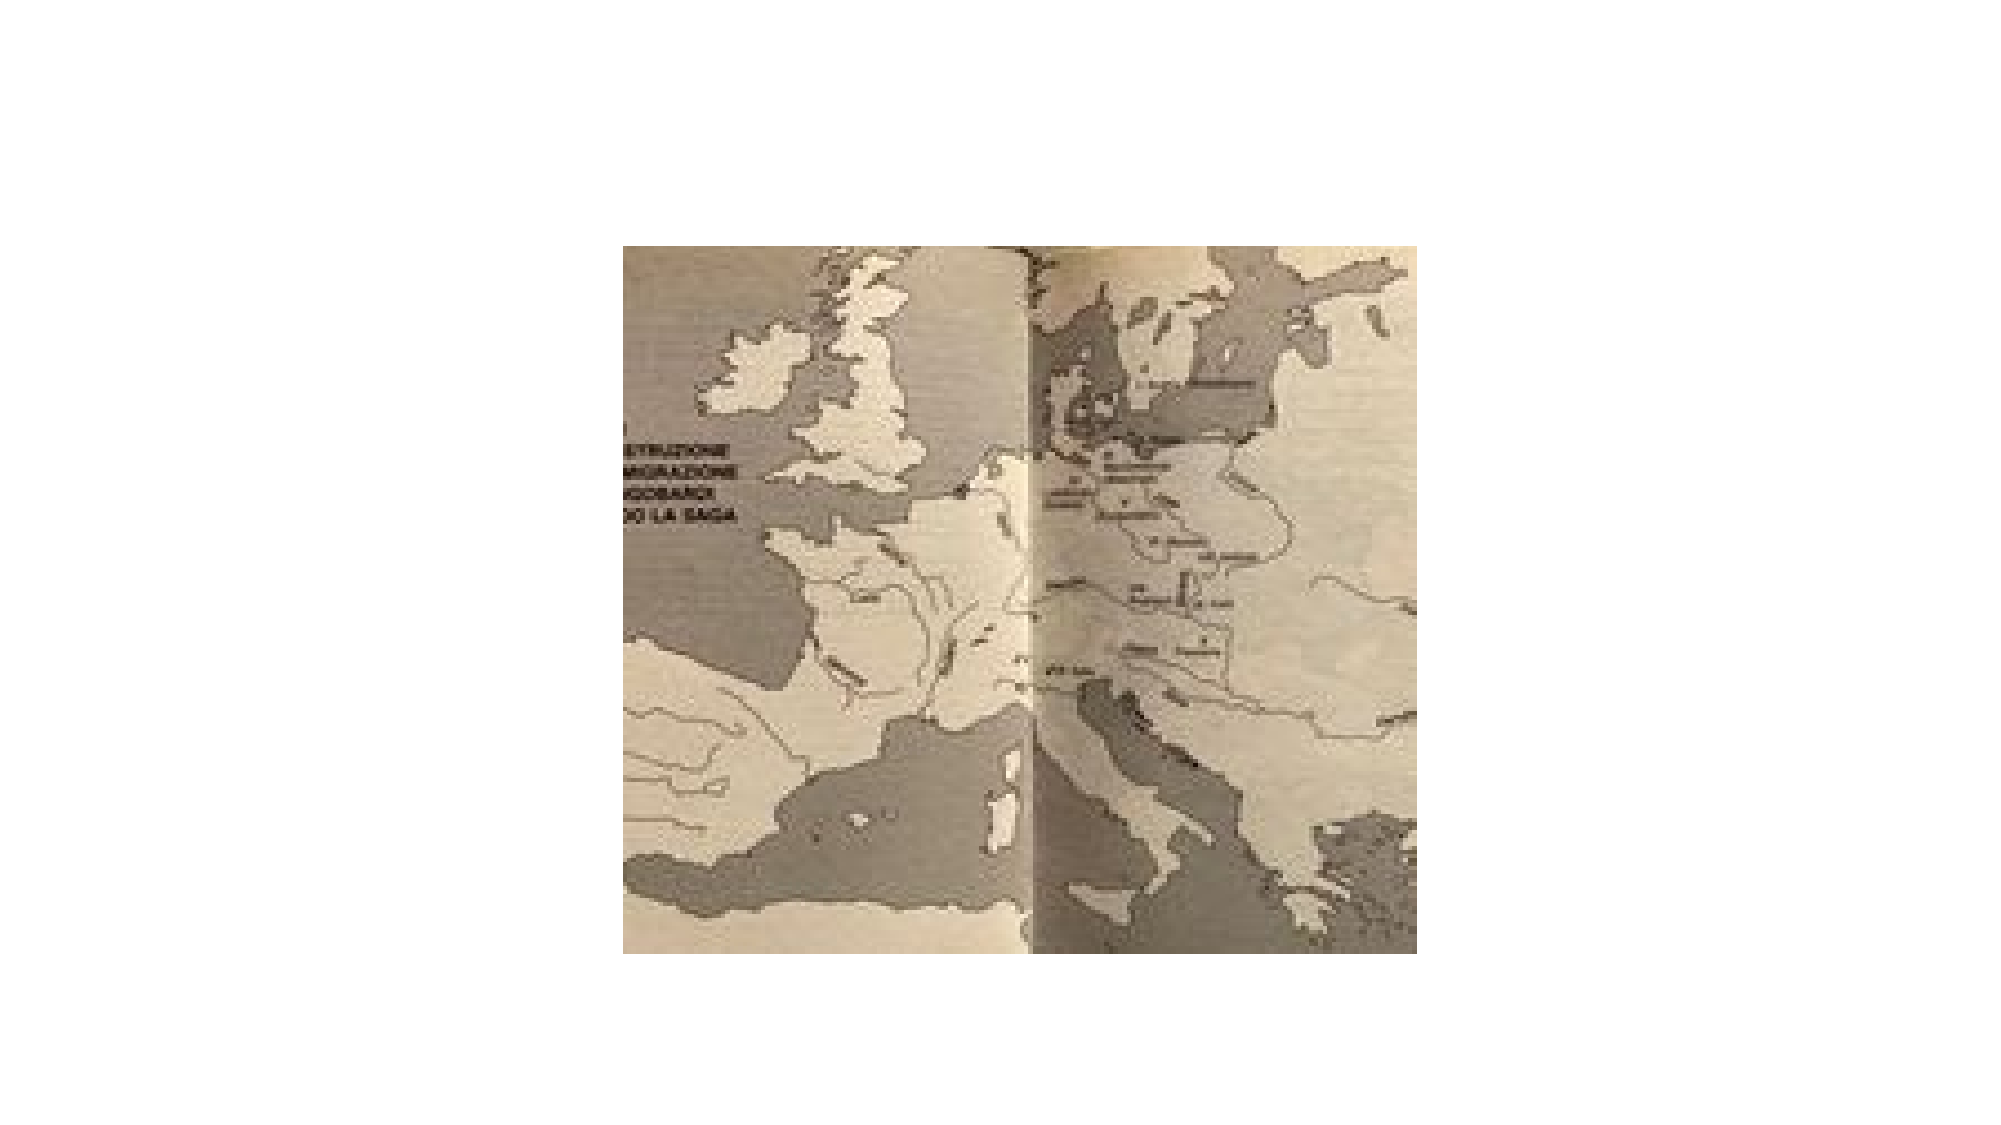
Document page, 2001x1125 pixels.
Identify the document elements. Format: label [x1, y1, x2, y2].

picture [623, 246, 1417, 954]
